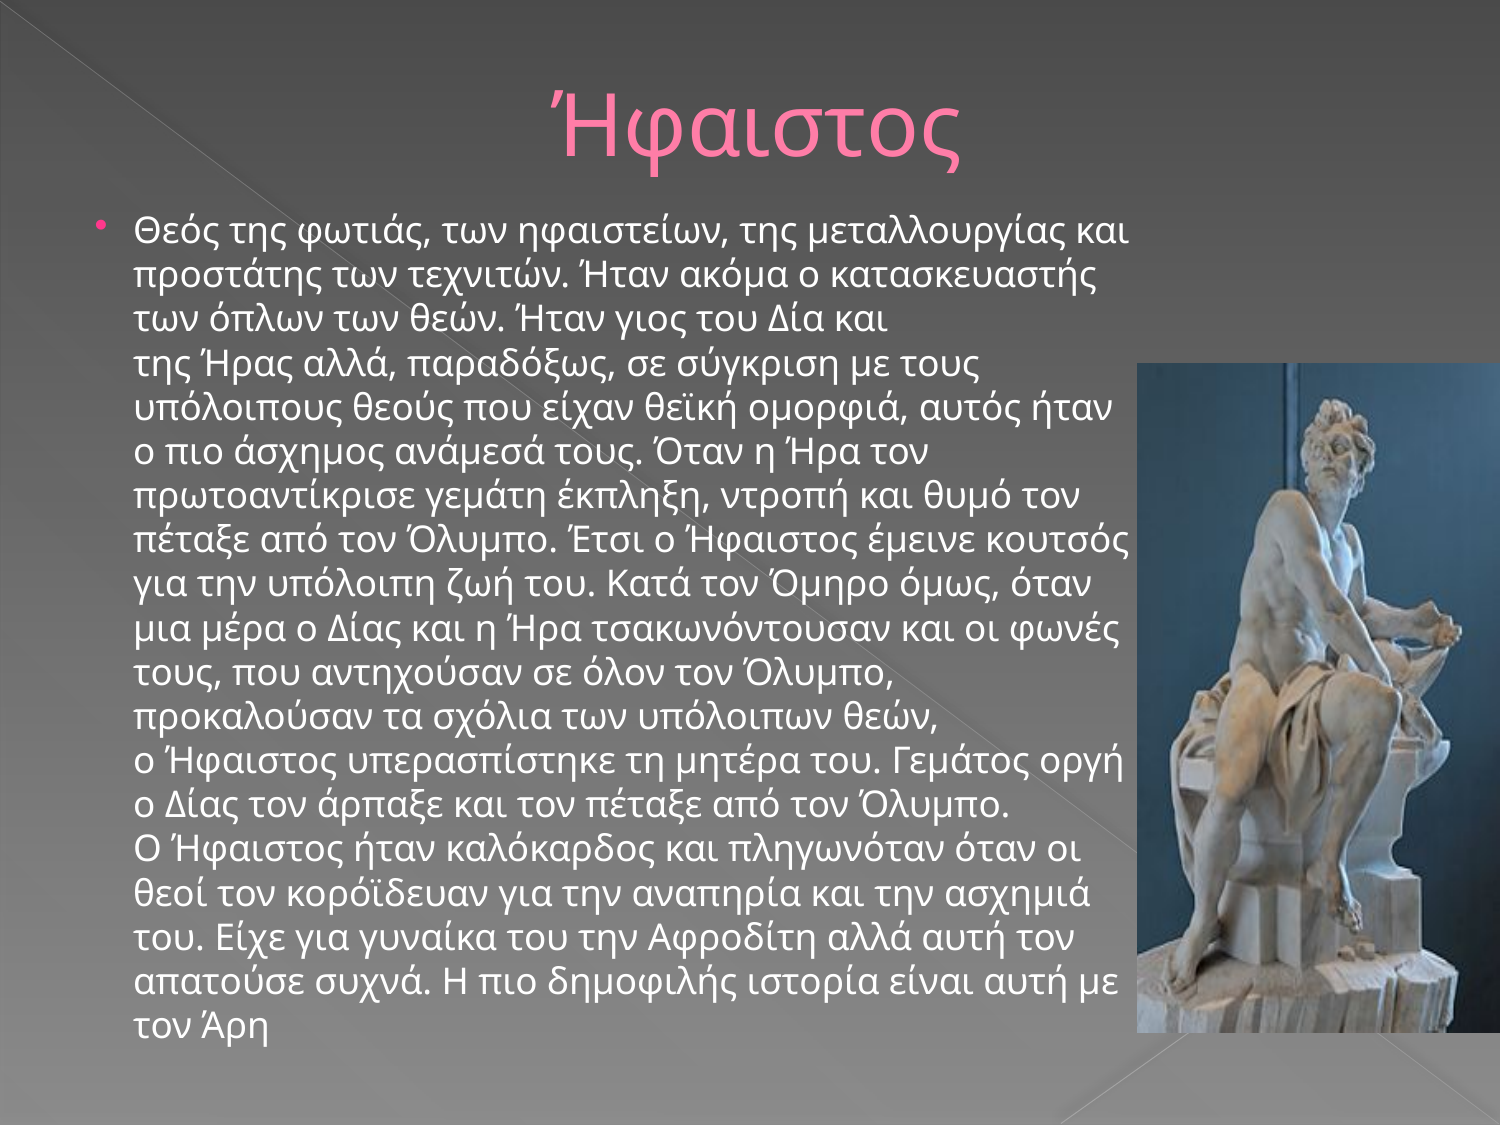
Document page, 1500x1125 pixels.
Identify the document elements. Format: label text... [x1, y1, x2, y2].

title Ήφαιστος [457, 43, 1425, 200]
list Θεός της φωτιάς, των ηφαιστείων, της μεταλλουργίας και προστάτης των τεχνιτών. Ήταν ακόμα ο κατασκευαστής των όπλων των θεών. Ήταν γιος του Δία και της Ήρας αλλά, παραδόξως, σε σύγκριση με τους υπόλοιπους θεούς που είχαν θεϊκή ομορφιά, αυτός ήταν ο πιο άσχημος ανάμεσά τους. Όταν η Ήρα τον πρωτοαντίκρισε γεμάτη έκπληξη, ντροπή και θυμό τον πέταξε από τον Όλυμπο. Έτσι ο Ήφαιστος έμεινε κουτσός για την υπόλοιπη ζωή του. Κατά τον Όμηρο όμως, όταν μια μέρα ο Δίας και η Ήρα τσακωνόντουσαν και οι φωνές τους, που αντηχούσαν σε όλον τον Όλυμπο, προκαλούσαν τα σχόλια των υπόλοιπων θεών, ο Ήφαιστος υπερασπίστηκε τη μητέρα του. Γεμάτος οργή ο Δίας τον άρπαξε και τον πέταξε από τον Όλυμπο. Ο Ήφαιστος ήταν καλόκαρδος και πληγωνόταν όταν οι θεοί τον κορόϊδευαν για την αναπηρία και την ασχημιά του. Είχε για γυναίκα του την Αφροδίτη αλλά αυτή τον απατούσε συχνά. Η πιο δημοφιλής ιστορία είναι αυτή με τον Άρη [75, 199, 1149, 1079]
picture [1137, 363, 1500, 1033]
